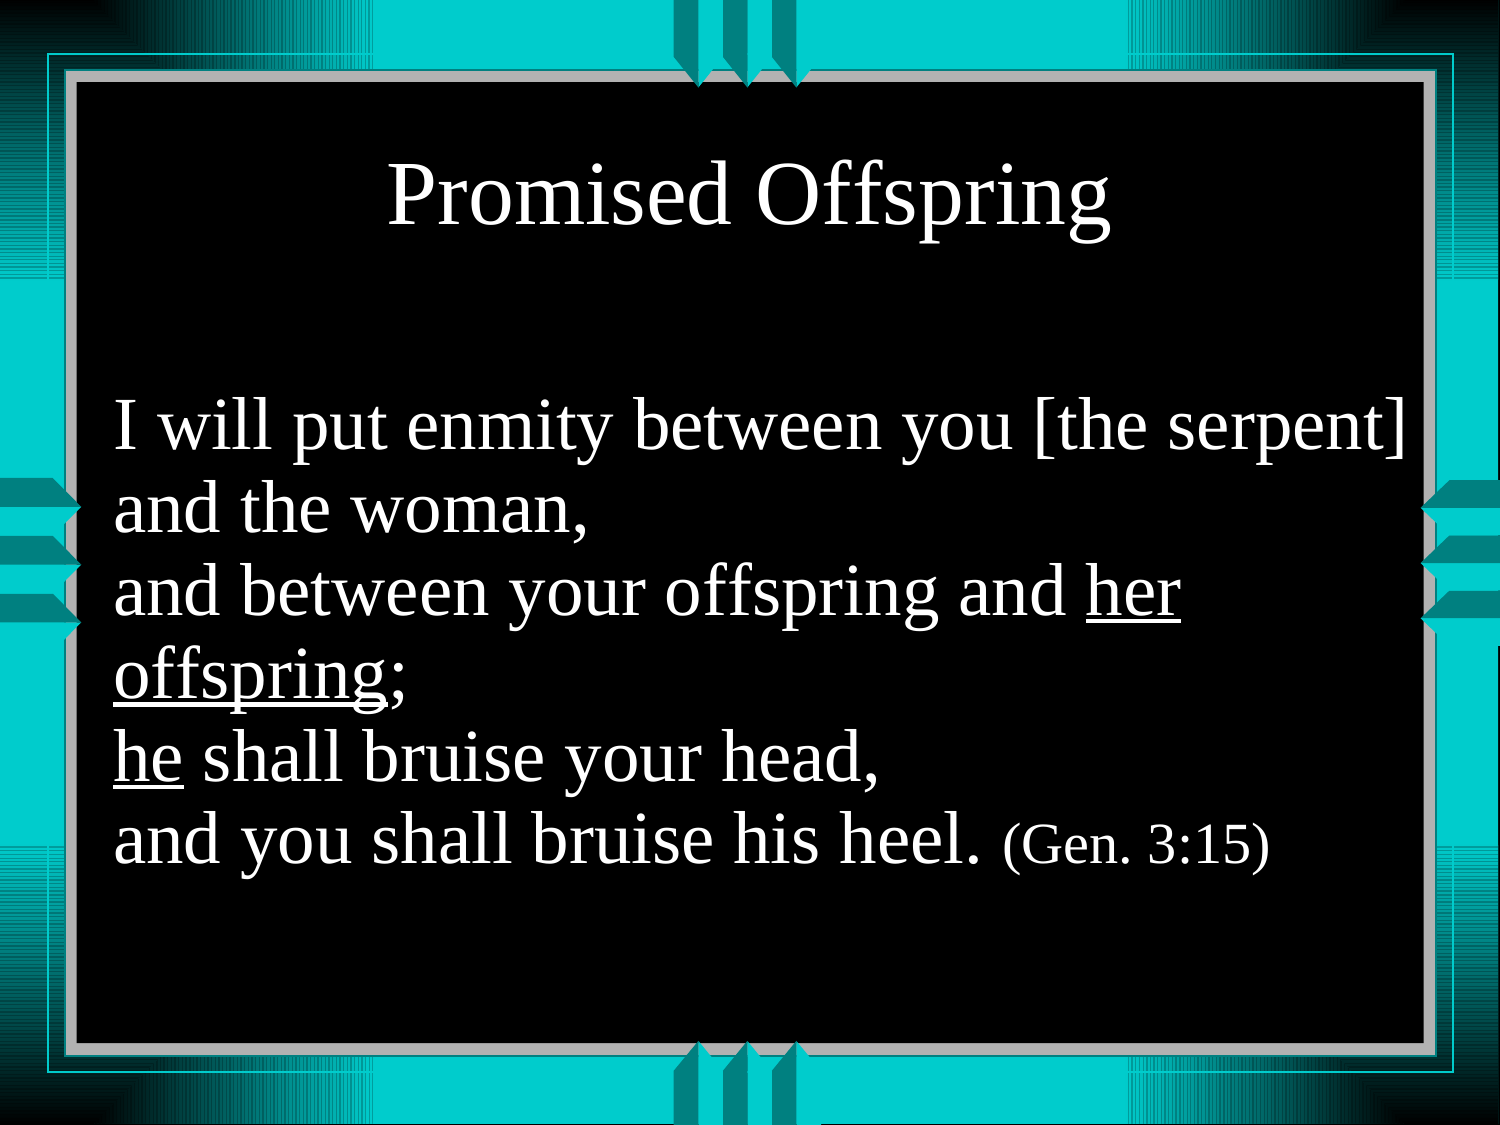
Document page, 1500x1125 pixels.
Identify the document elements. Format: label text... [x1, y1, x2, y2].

title Promised Offspring [112, 99, 1388, 288]
text_box I will put enmity between you [the serpent] and the woman, and between your offspring and her offspring; he shall bruise your head, and you shall bruise his heel. (Gen. 3:15) [98, 375, 1426, 888]
